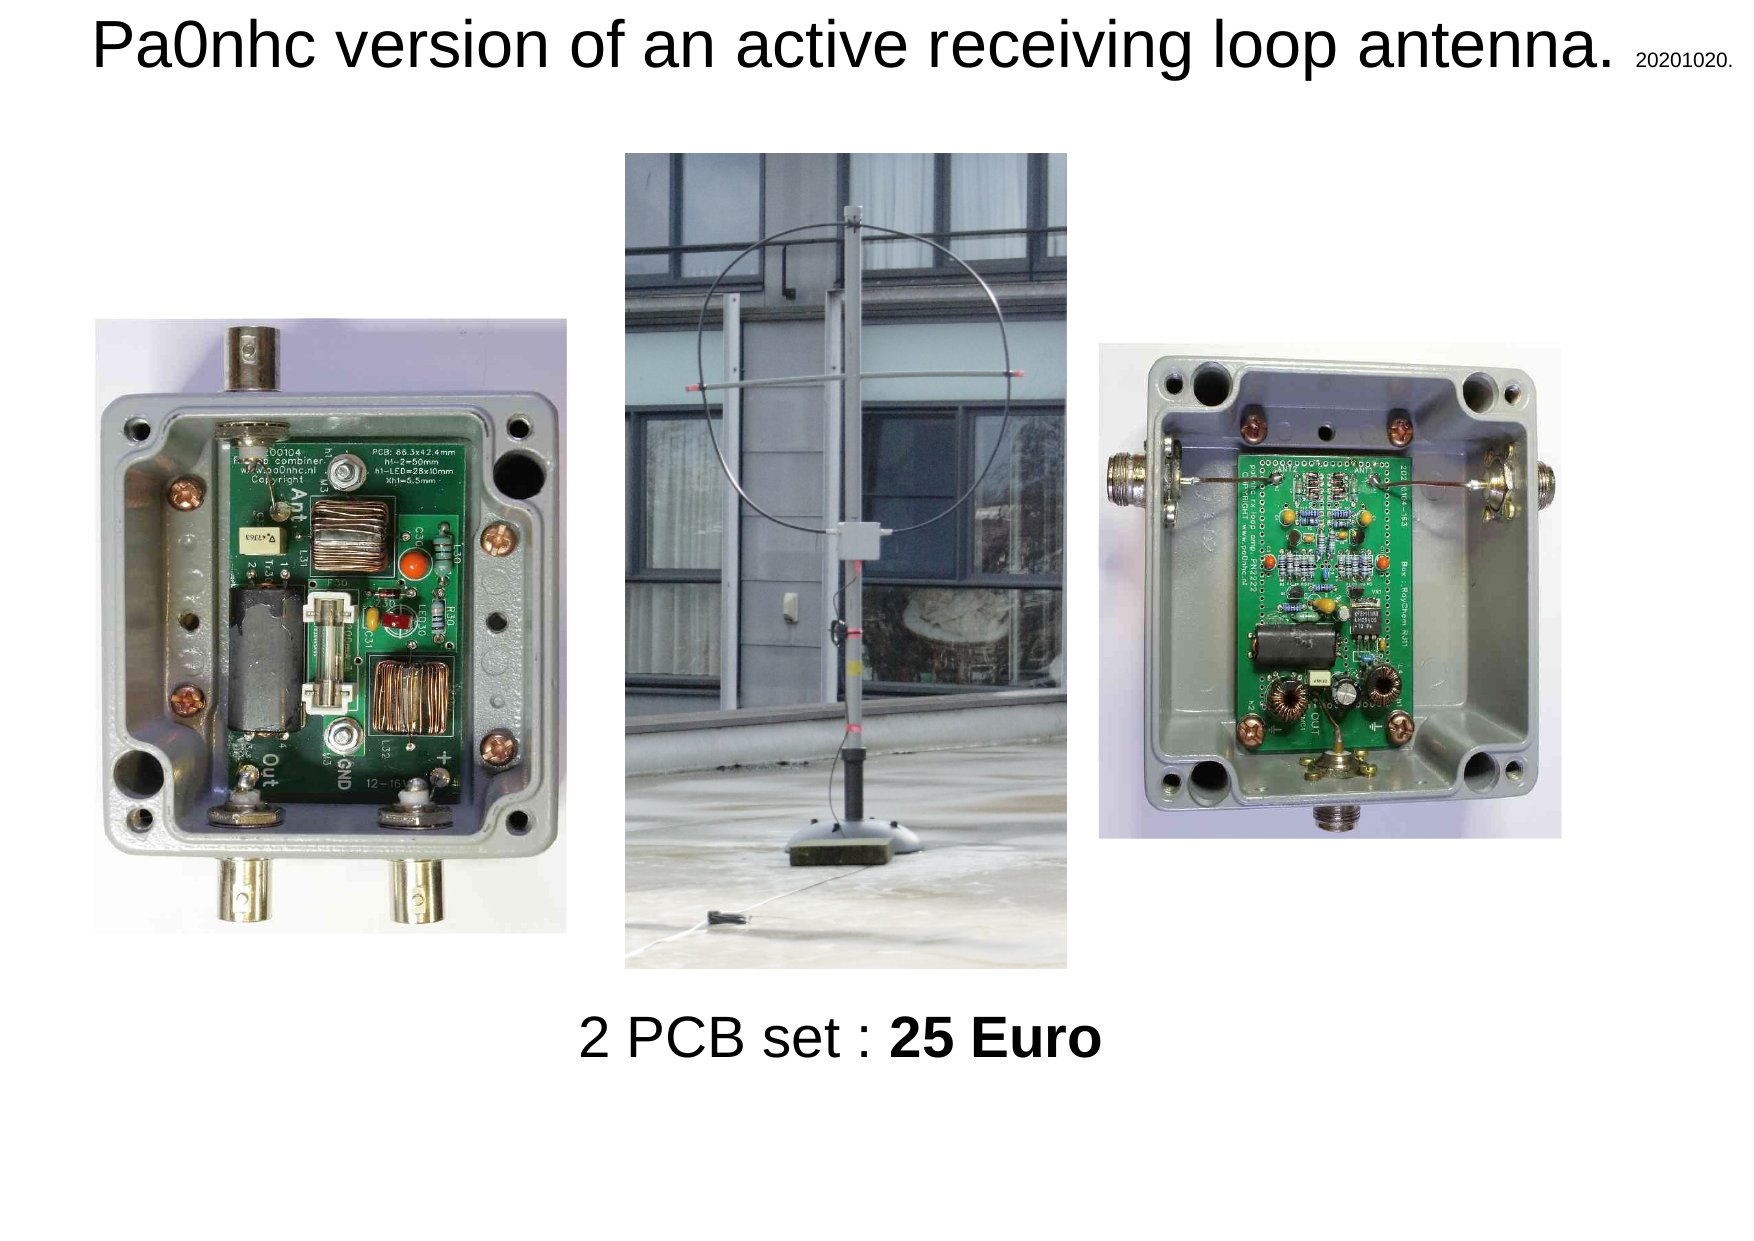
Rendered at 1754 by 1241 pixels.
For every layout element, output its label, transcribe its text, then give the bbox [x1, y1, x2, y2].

text_box Pa0nhc version of an active receiving loop antenna. 20201020. [47, 0, 1754, 282]
picture [94, 318, 567, 934]
picture [1098, 342, 1562, 839]
picture [625, 153, 1067, 969]
text_box 2 PCB set : 25 Euro [563, 997, 1140, 1092]
